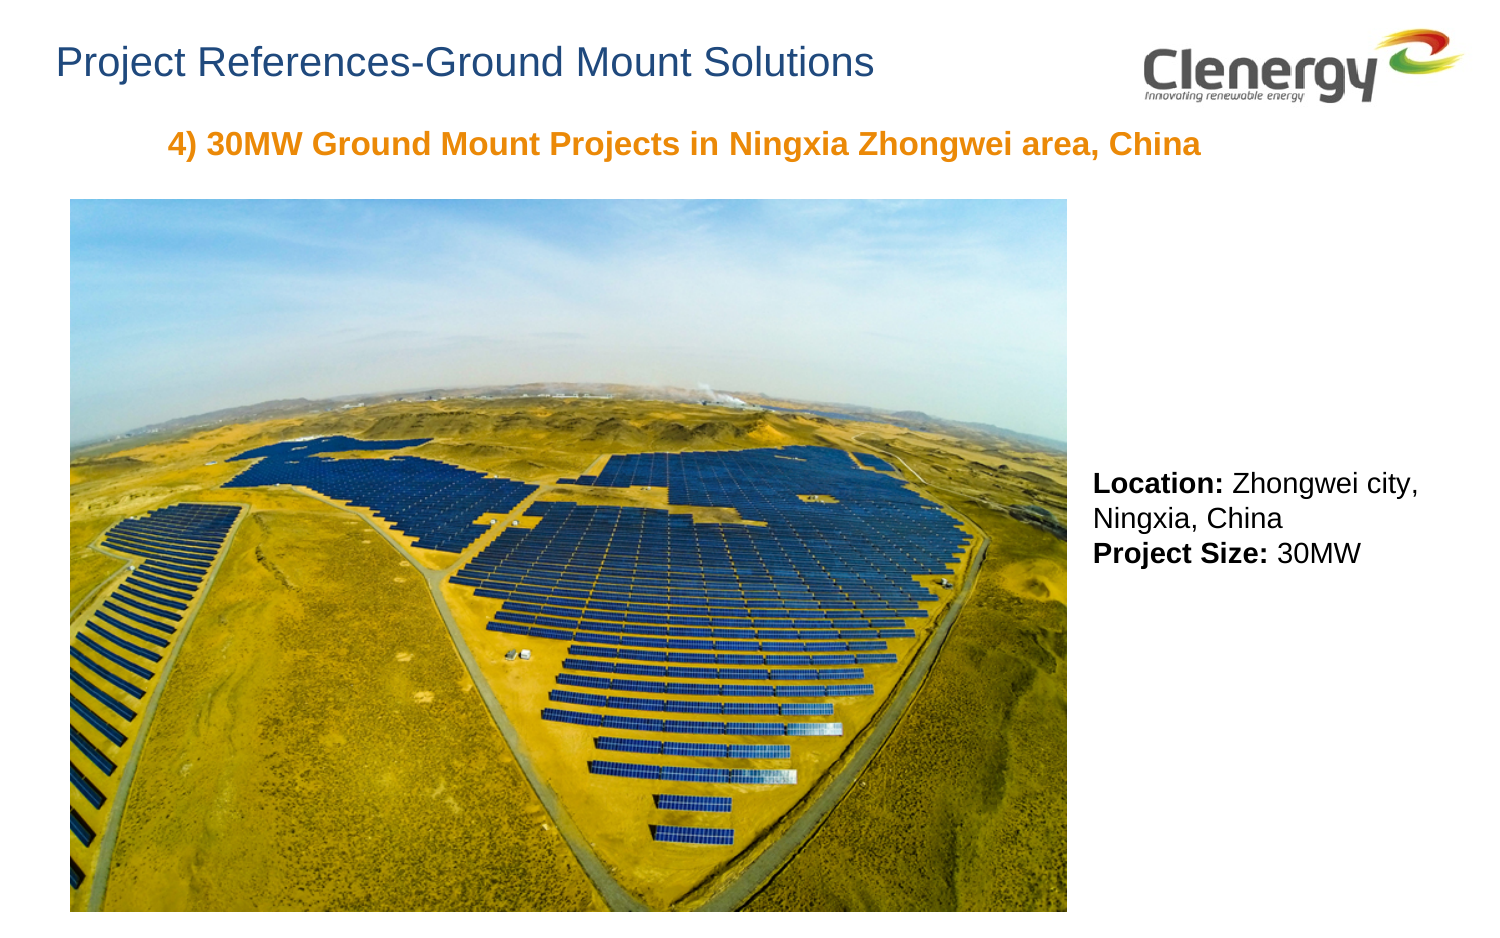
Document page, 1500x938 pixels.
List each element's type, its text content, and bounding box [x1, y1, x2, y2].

list 4) 30MW Ground Mount Projects in Ningxia Zhongwei area, China [152, 114, 1412, 247]
text_box Location: Zhongwei city, Ningxia, China Project Size: 30MW [1078, 456, 1500, 578]
picture [70, 199, 1067, 912]
text_box Project References-Ground Mount Solutions [40, 23, 1385, 96]
picture [1109, 0, 1500, 132]
